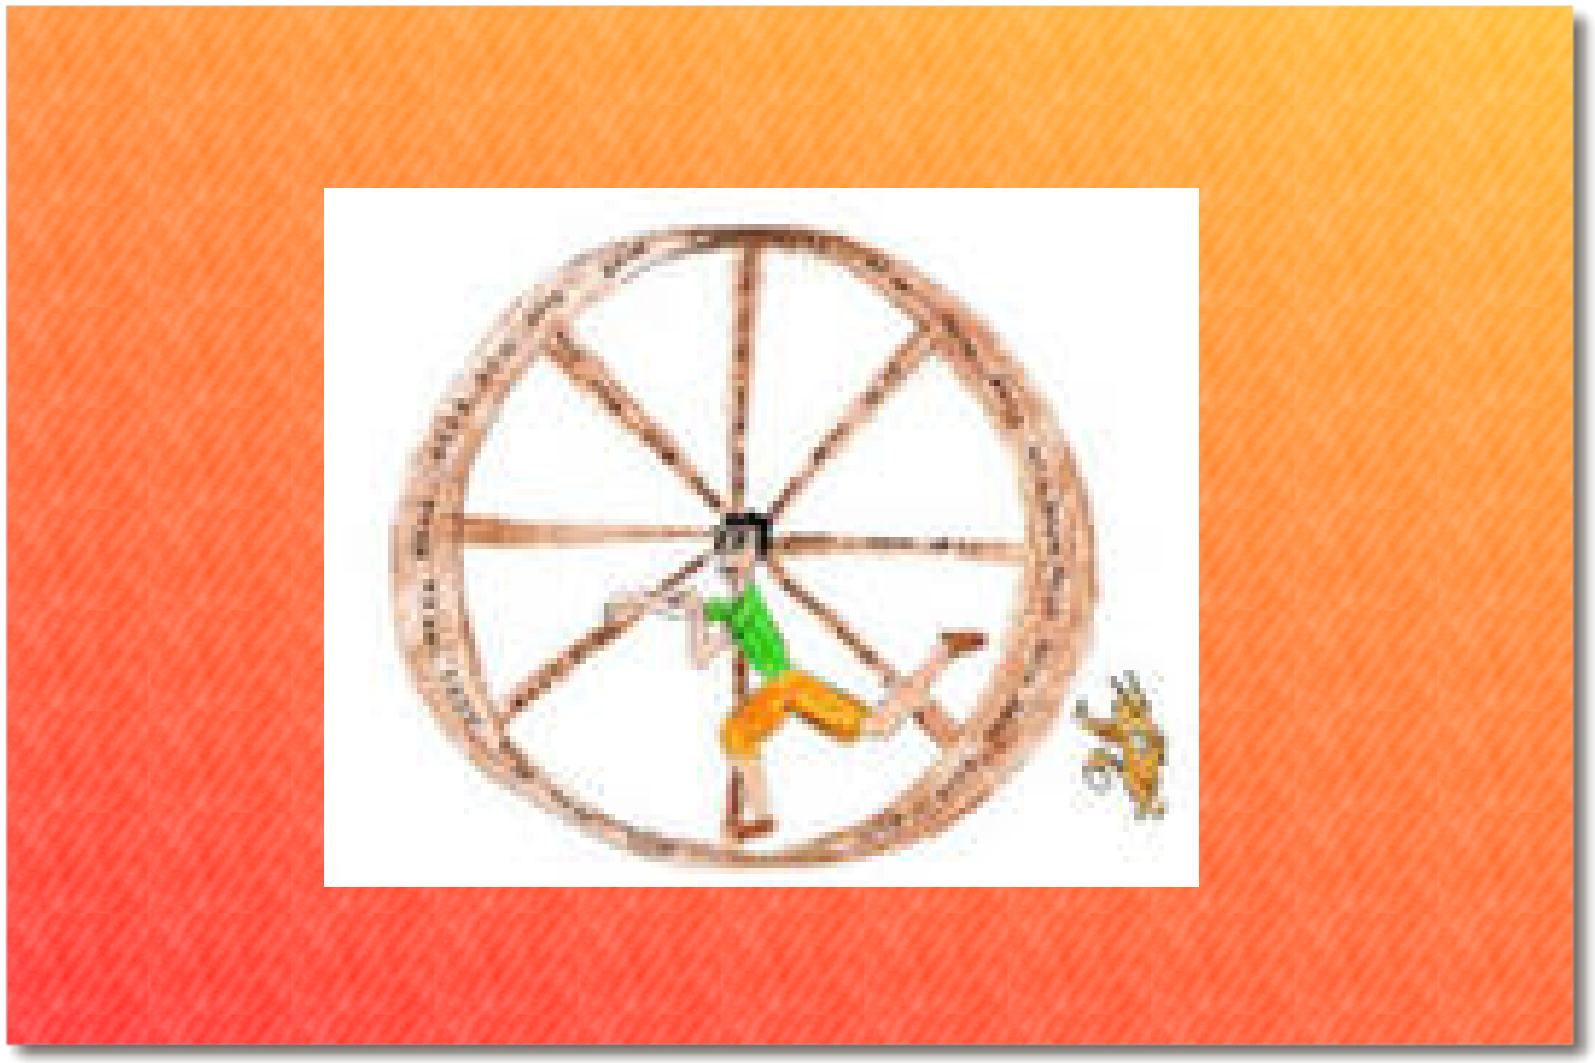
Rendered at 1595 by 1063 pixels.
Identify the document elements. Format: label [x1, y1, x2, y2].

picture [324, 188, 1199, 887]
